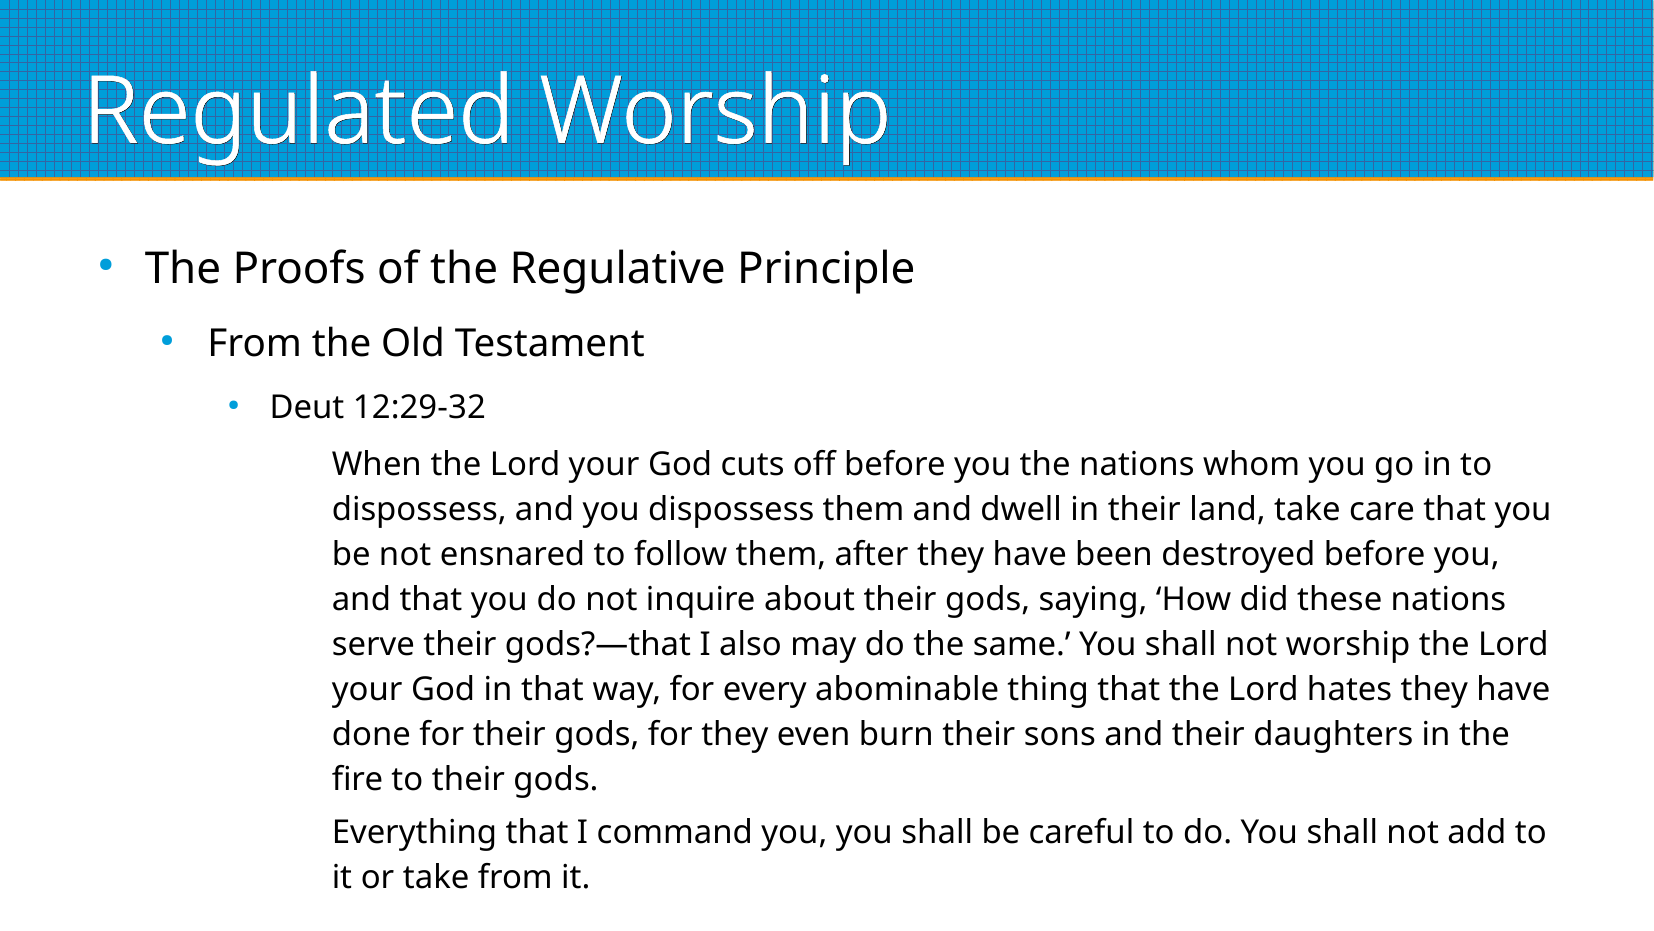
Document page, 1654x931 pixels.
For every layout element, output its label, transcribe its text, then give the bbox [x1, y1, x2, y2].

list The Proofs of the Regulative Principle From the Old Testament Deut 12:29-32 When the Lord your God cuts off before you the nations whom you go in to dispossess, and you dispossess them and dwell in their land, take care that you be not ensnared to follow them, after they have been destroyed before you, and that you do not inquire about their gods, saying, ‘How did these nations serve their gods?—that I also may do the same.’ You shall not worship the Lord your God in that way, for every abominable thing that the Lord hates they have done for their gods, for they even burn their sons and their daughters in the fire to their gods. Everything that I command you, you shall be careful to do. You shall not add to it or take from it. [82, 236, 1563, 901]
title Regulated Worship [82, 14, 1571, 171]
